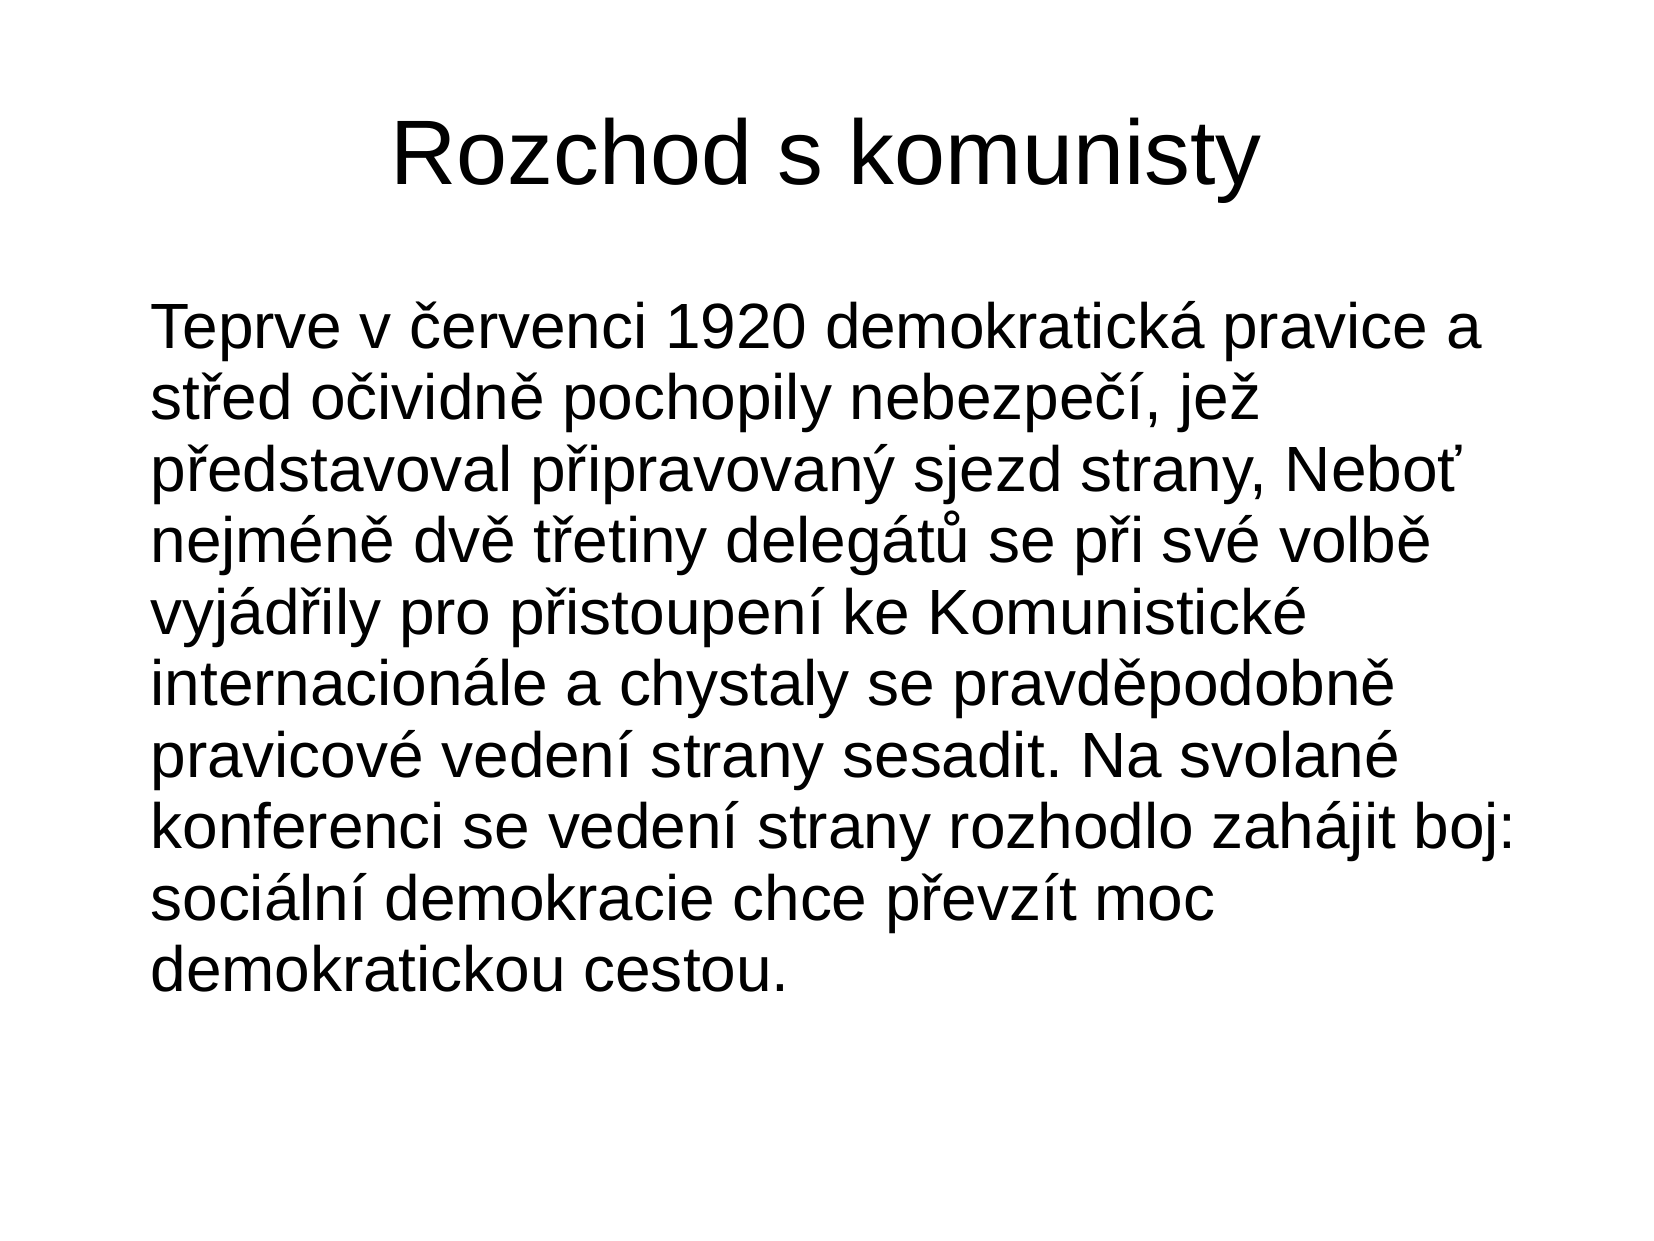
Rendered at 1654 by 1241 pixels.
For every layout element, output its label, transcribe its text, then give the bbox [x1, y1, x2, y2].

list Teprve v červenci 1920 demokratická pravice a střed očividně pochopily nebezpečí, jež představoval připravovaný sjezd strany, Neboť nejméně dvě třetiny delegátů se při své volbě vyjádřily pro přistoupení ke Komunistické internacionále a chystaly se pravděpodobně pravicové vedení strany sesadit. Na svolané konferenci se vedení strany rozhodlo zahájit boj: sociální demokracie chce převzít moc demokratickou cestou. [82, 290, 1571, 1010]
title Rozchod s komunisty [82, 49, 1571, 257]
